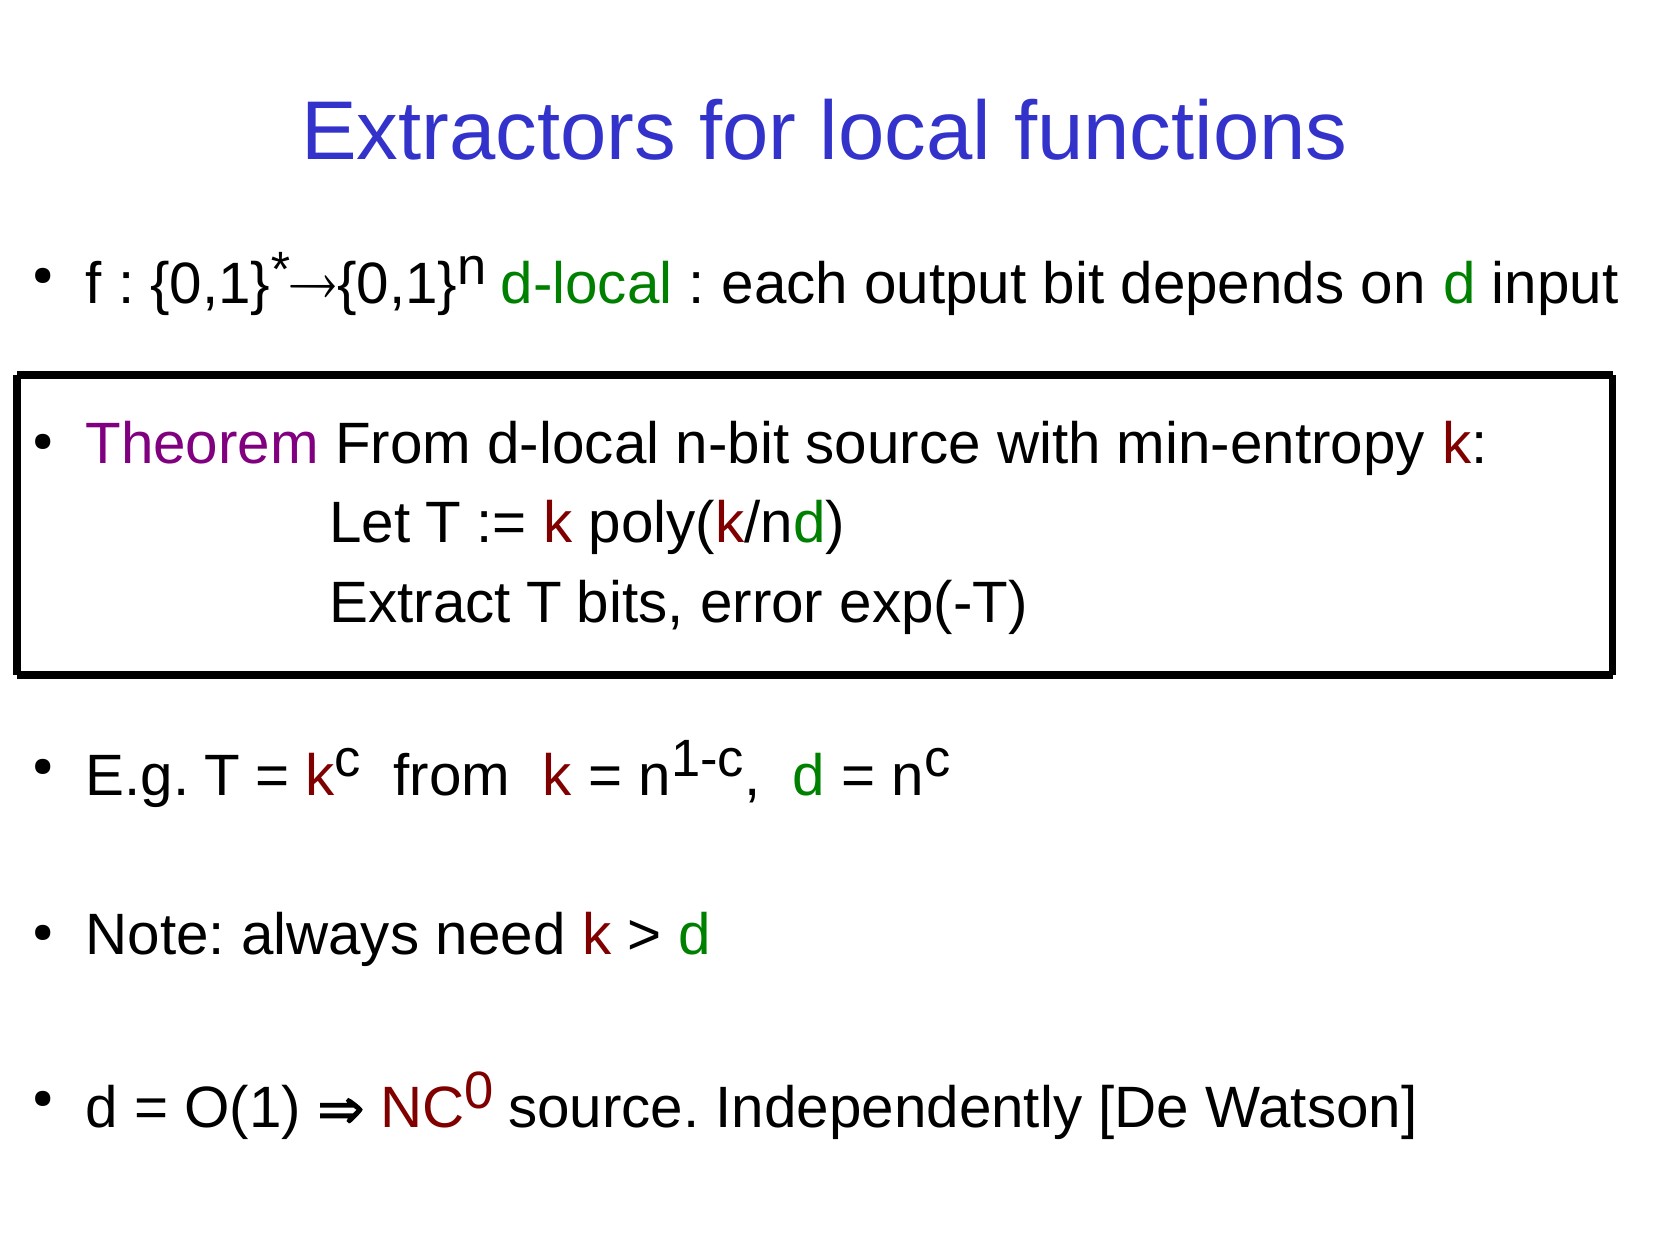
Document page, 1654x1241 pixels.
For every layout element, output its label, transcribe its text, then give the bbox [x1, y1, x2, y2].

title Extractors for local functions [0, 27, 1651, 235]
list f : {0,1}*{0,1}n d-local : each output bit depends on d input Theorem From d-local n-bit source with min-entropy k: Let T := k poly(k/nd) Extract T bits, error exp(-T) E.g. T = kc from k = n1-c, d = nc Note: always need k > d d = O(1)  NC0 source. Independently [De Watson] [0, 150, 1654, 1162]
